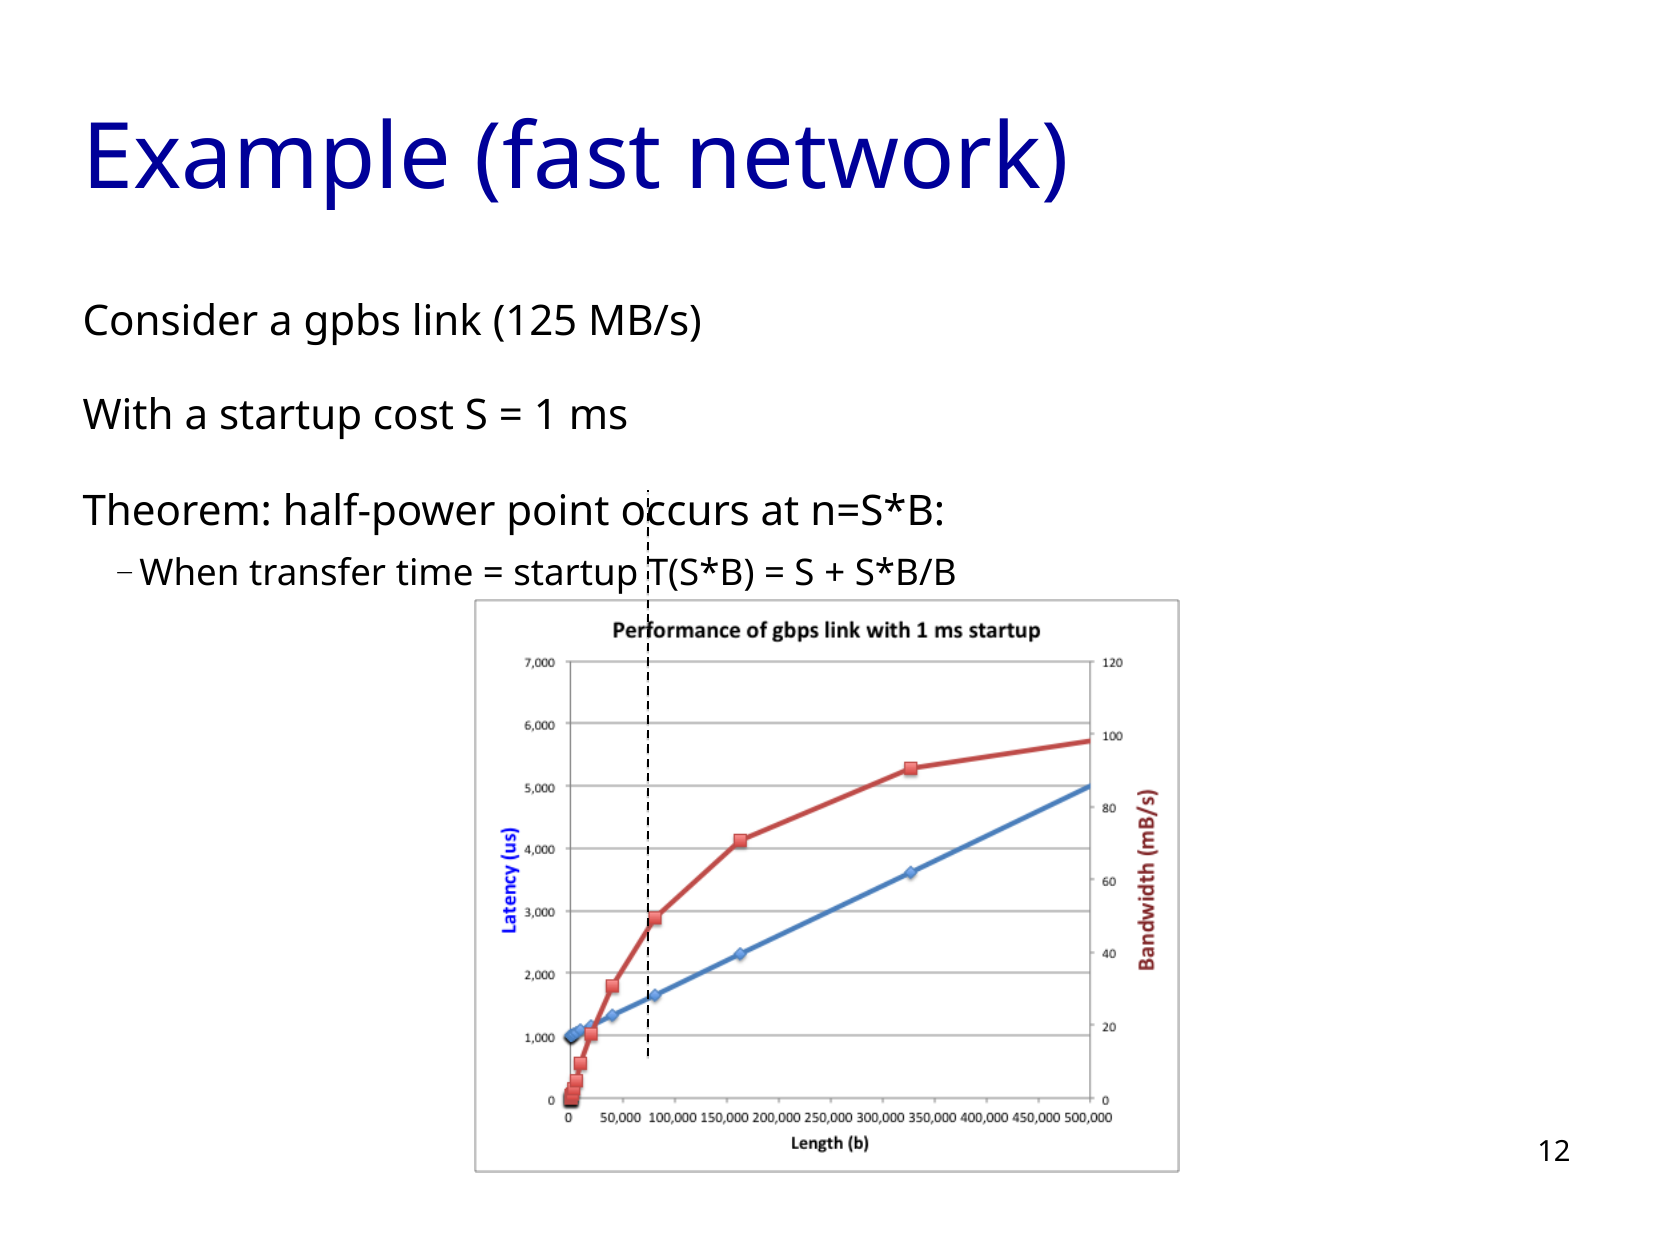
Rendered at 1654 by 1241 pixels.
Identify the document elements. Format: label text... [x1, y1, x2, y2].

picture [474, 599, 1180, 1173]
list Consider a gpbs link (125 MB/s) With a startup cost S = 1 ms Theorem: half-power point occurs at n=S*B: When transfer time = startup T(S*B) = S + S*B/B [60, 290, 1571, 601]
title Example (fast network) [82, 49, 1571, 257]
